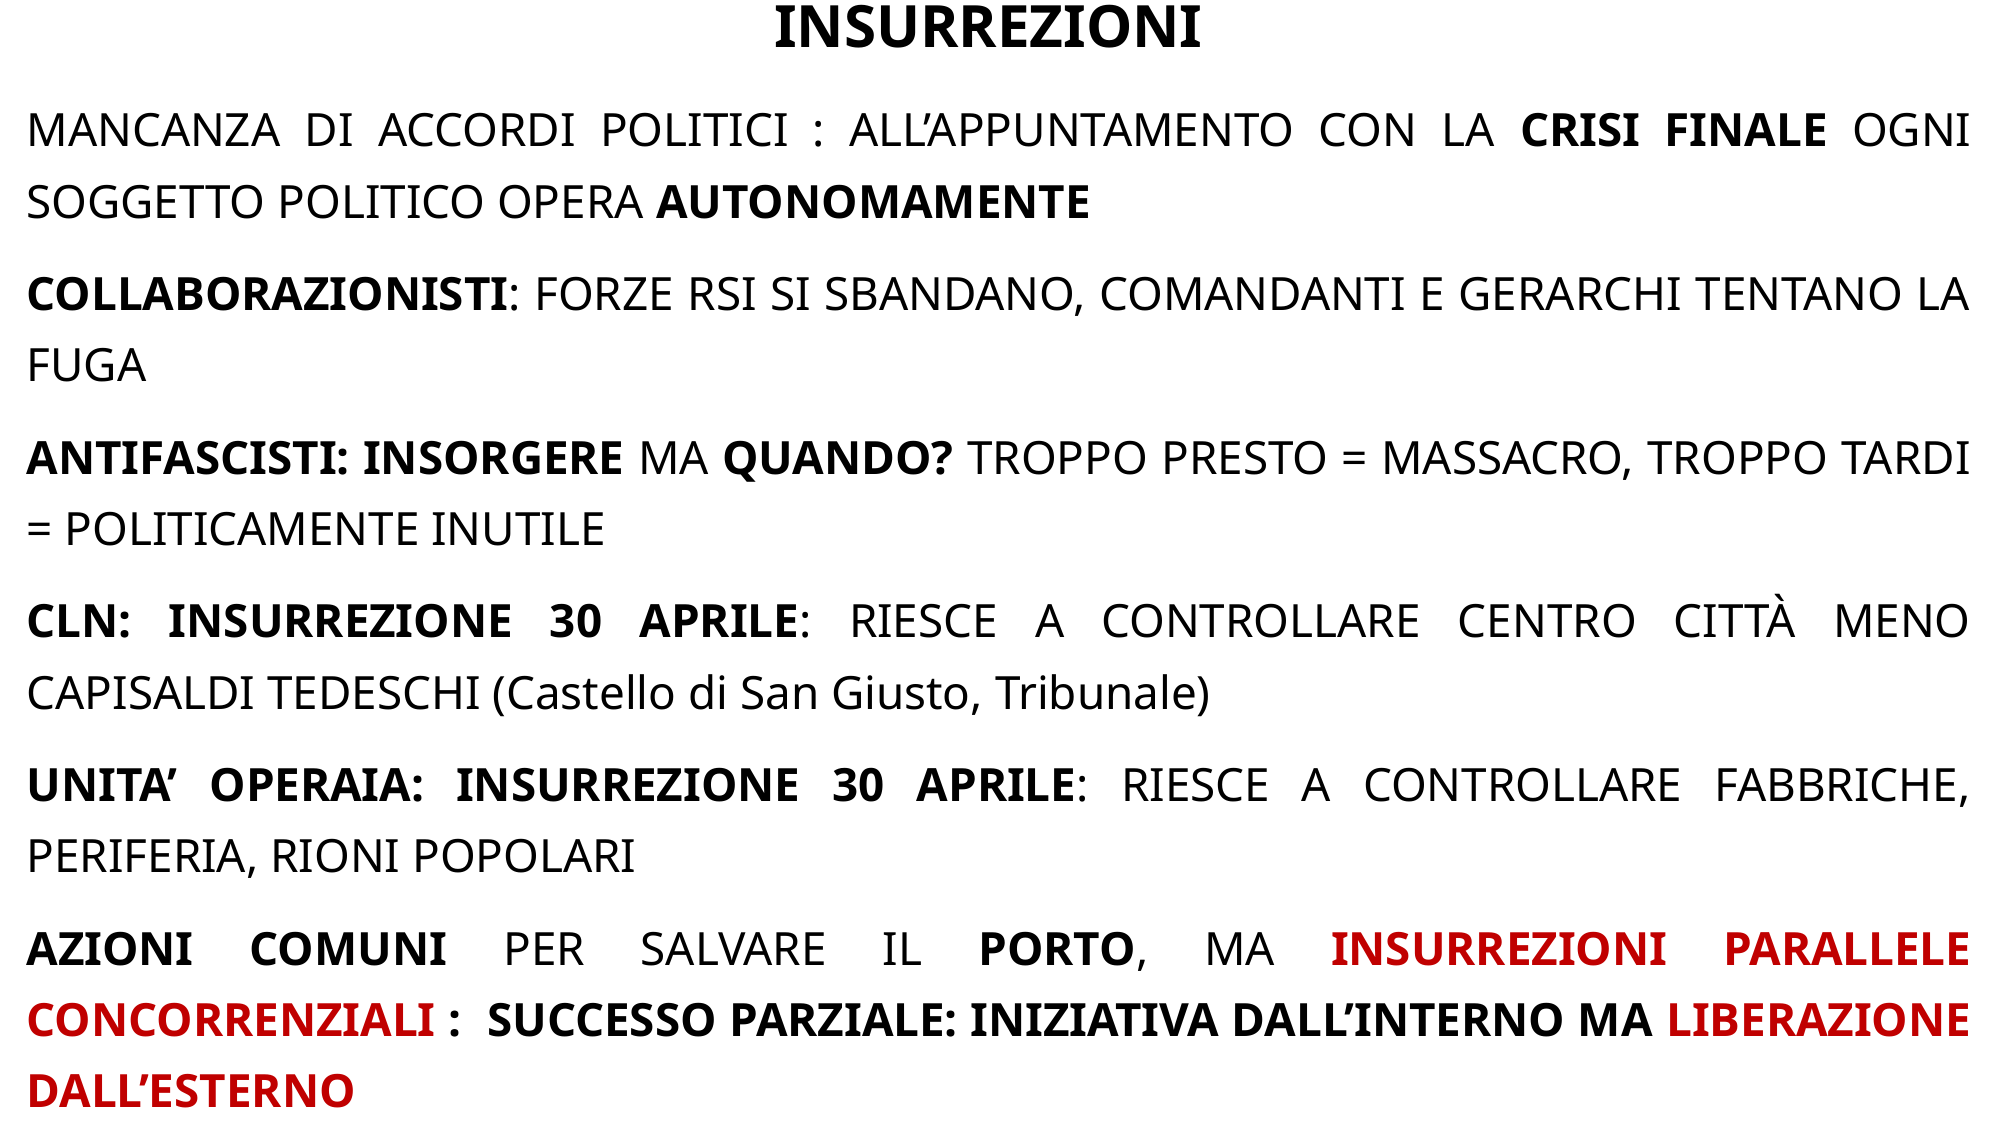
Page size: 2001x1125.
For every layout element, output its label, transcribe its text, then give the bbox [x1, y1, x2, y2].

list MANCANZA DI ACCORDI POLITICI : ALL’APPUNTAMENTO CON LA CRISI FINALE OGNI SOGGETTO POLITICO OPERA AUTONOMAMENTE COLLABORAZIONISTI: FORZE RSI SI SBANDANO, COMANDANTI E GERARCHI TENTANO LA FUGA ANTIFASCISTI: INSORGERE MA QUANDO? TROPPO PRESTO = MASSACRO, TROPPO TARDI = POLITICAMENTE INUTILE CLN: INSURREZIONE 30 APRILE: RIESCE A CONTROLLARE CENTRO CITTÀ MENO CAPISALDI TEDESCHI (Castello di San Giusto, Tribunale) UNITA’ OPERAIA: INSURREZIONE 30 APRILE: RIESCE A CONTROLLARE FABBRICHE, PERIFERIA, RIONI POPOLARI AZIONI COMUNI PER SALVARE IL PORTO, MA INSURREZIONI PARALLELE CONCORRENZIALI : SUCCESSO PARZIALE: INIZIATIVA DALL’INTERNO MA LIBERAZIONE DALL’ESTERNO [11, 77, 1987, 1125]
title INSURREZIONI [125, 0, 1851, 77]
